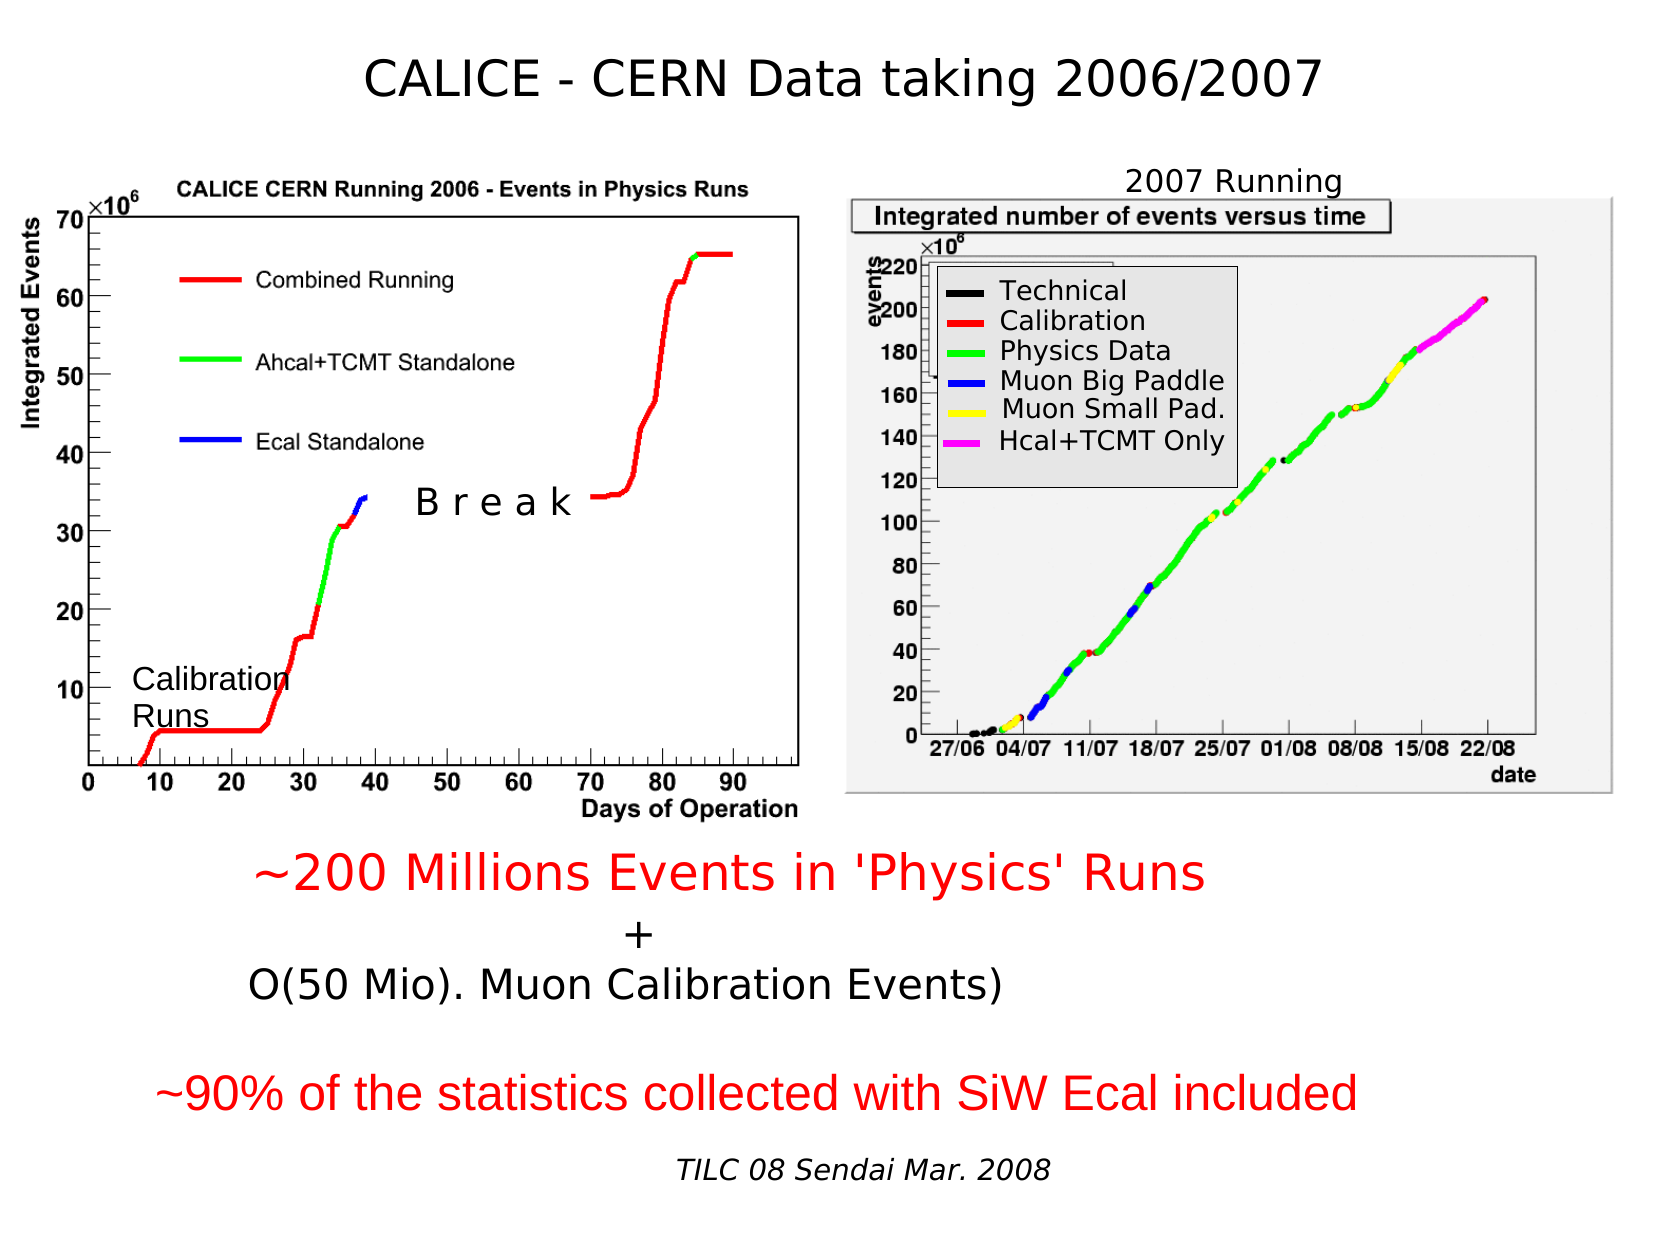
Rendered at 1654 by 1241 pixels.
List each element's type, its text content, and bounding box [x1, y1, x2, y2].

text_box Calibration Runs [117, 652, 321, 745]
text_box ~200 Millions Events in 'Physics' Runs + O(50 Mio). Muon Calibration Events) ~90% of the statistics collected with SiW Ecal included [140, 836, 1465, 1186]
text_box Physics Data [984, 327, 1185, 357]
text_box Hcal+TCMT Only [983, 417, 1237, 464]
text_box Muon Big Paddle [984, 357, 1236, 404]
text_box Calibration [984, 297, 1160, 327]
text_box CALICE - CERN Data taking 2006/2007 [348, 42, 1321, 116]
text_box Muon Small Pad. [986, 386, 1237, 417]
text_box [937, 266, 1238, 488]
text_box 2007 Running [1109, 156, 1358, 208]
picture [0, 149, 1647, 834]
text_box Technical [984, 267, 1142, 297]
text_box B r e a k [399, 473, 583, 532]
